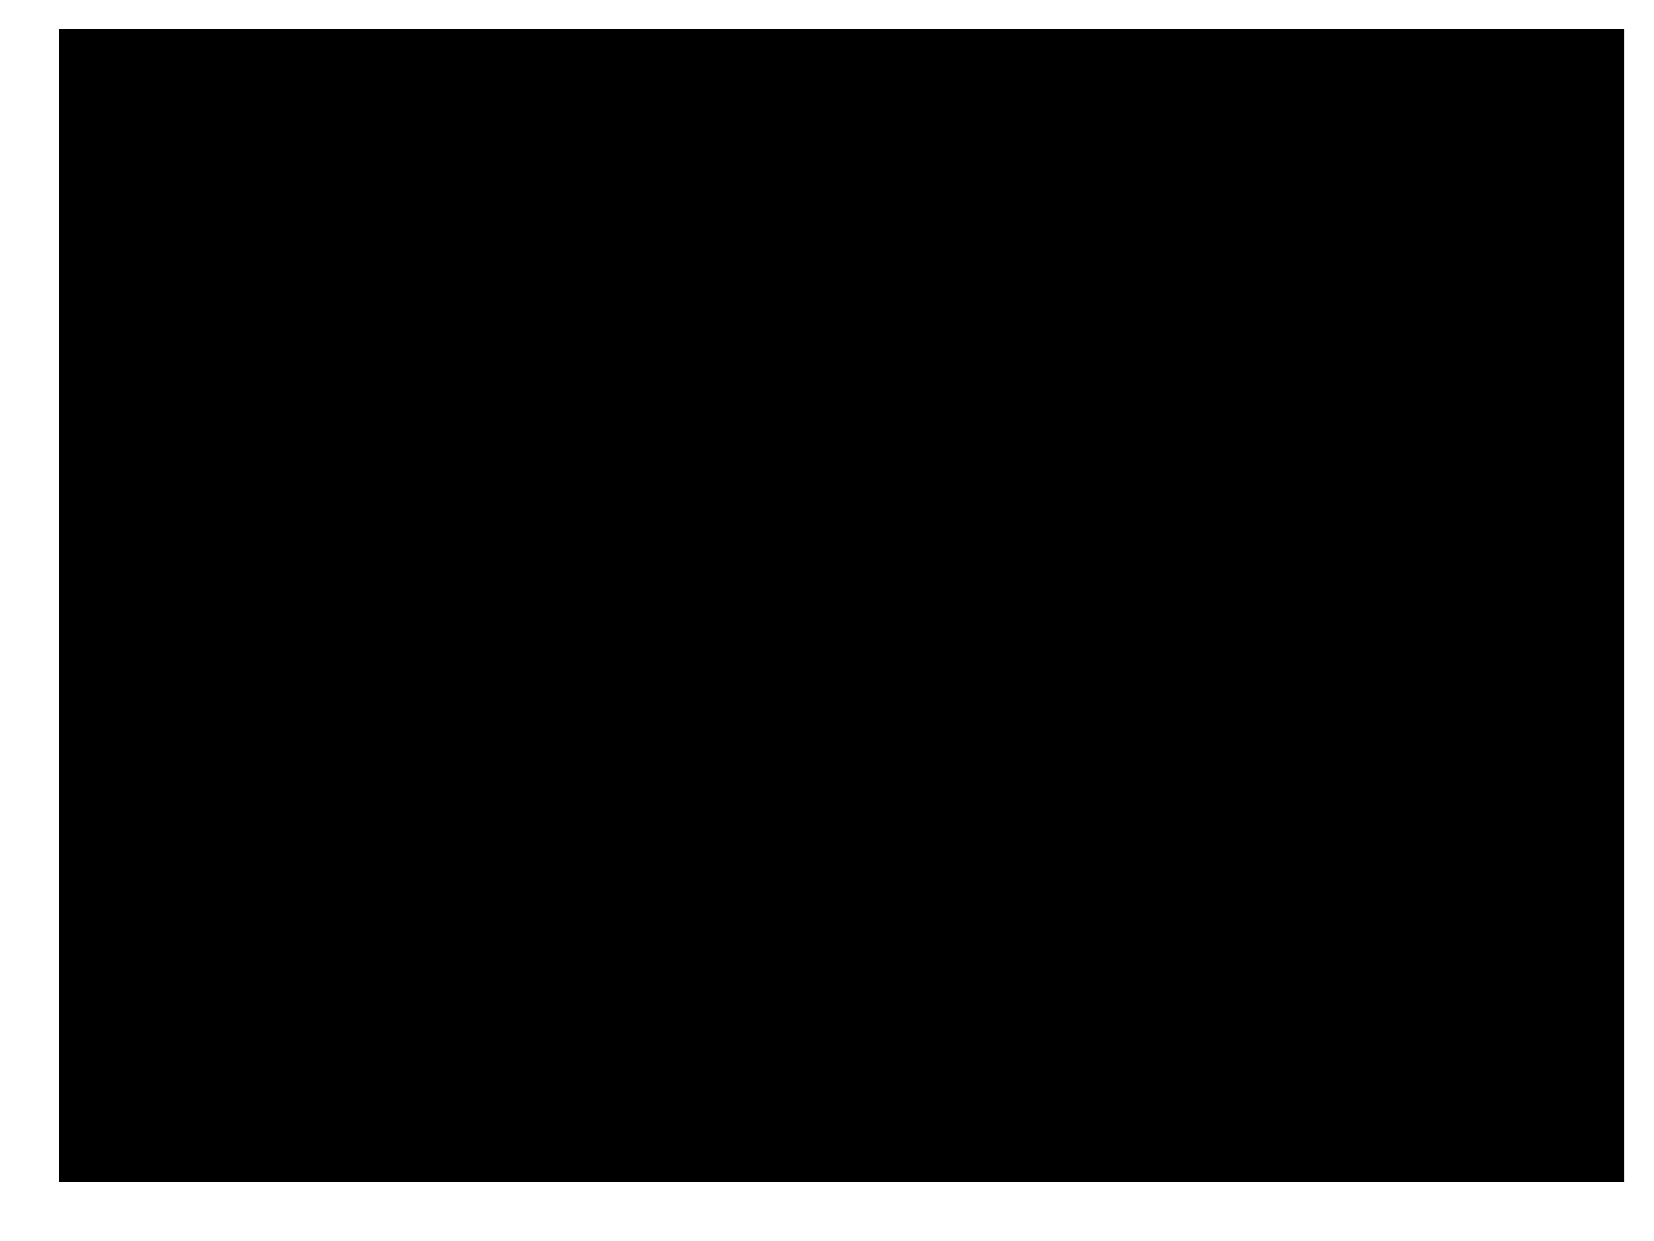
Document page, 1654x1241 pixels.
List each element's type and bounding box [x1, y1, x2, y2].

picture [59, 29, 1625, 1182]
